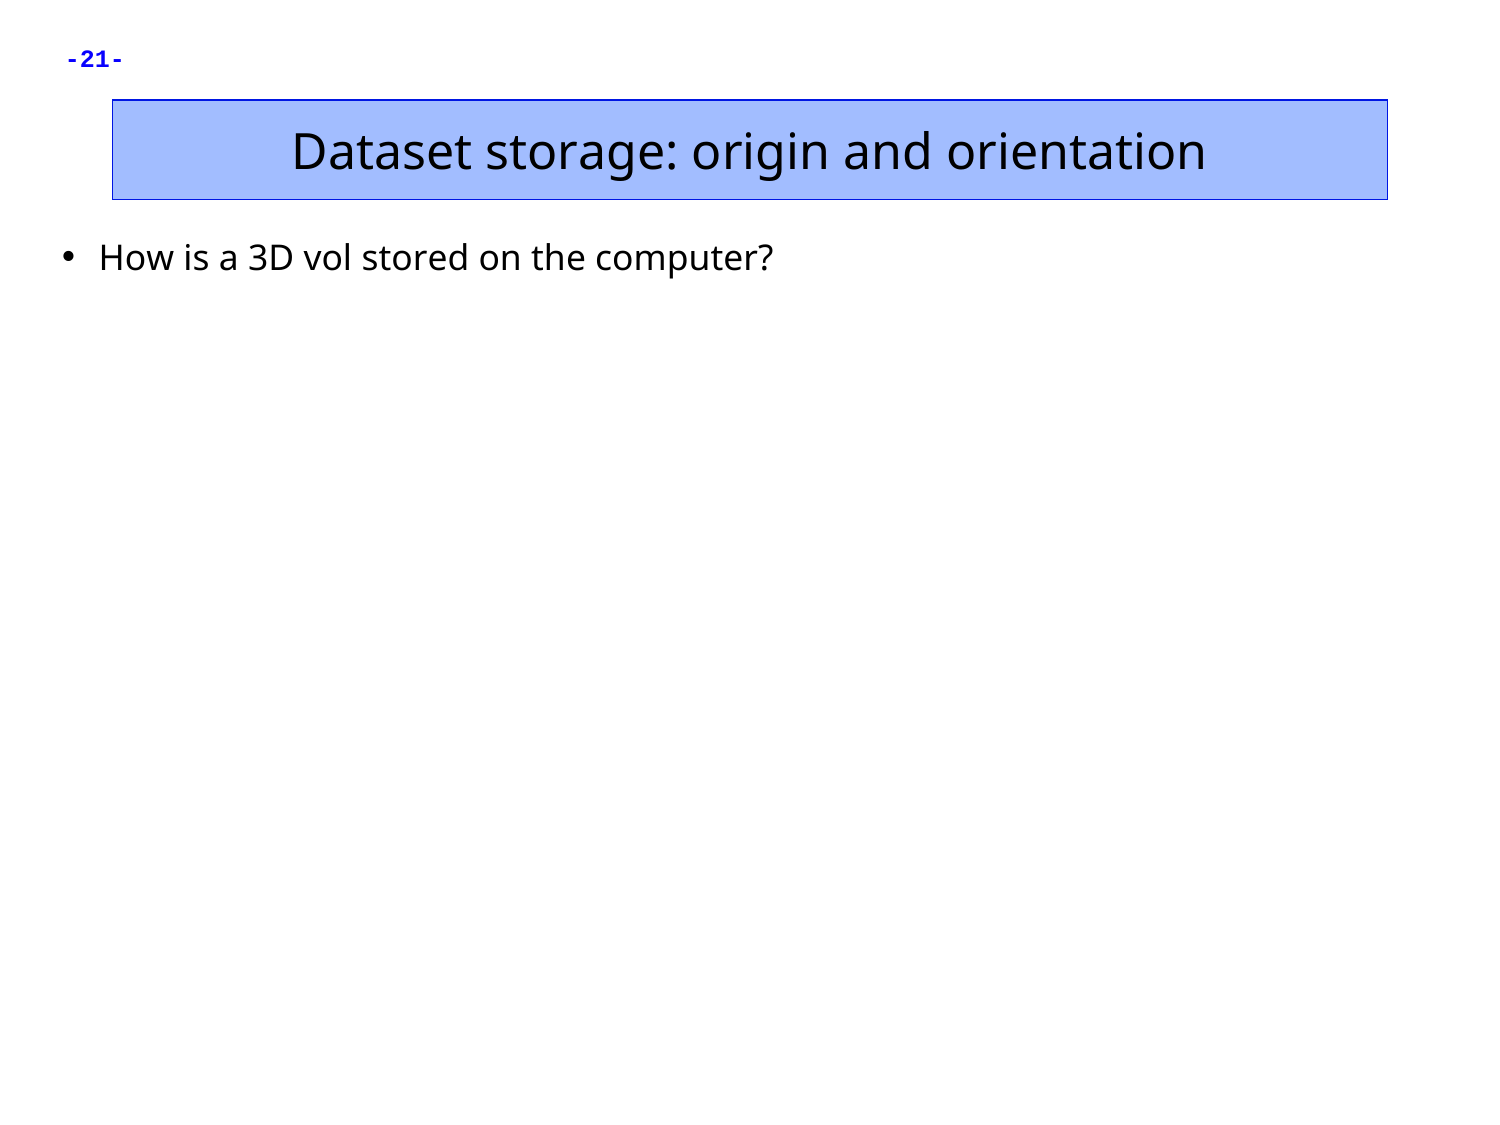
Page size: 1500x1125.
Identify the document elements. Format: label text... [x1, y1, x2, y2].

text_box Dataset storage: origin and orientation [112, 99, 1388, 200]
text_box How is a 3D vol stored on the computer? [46, 226, 1489, 376]
